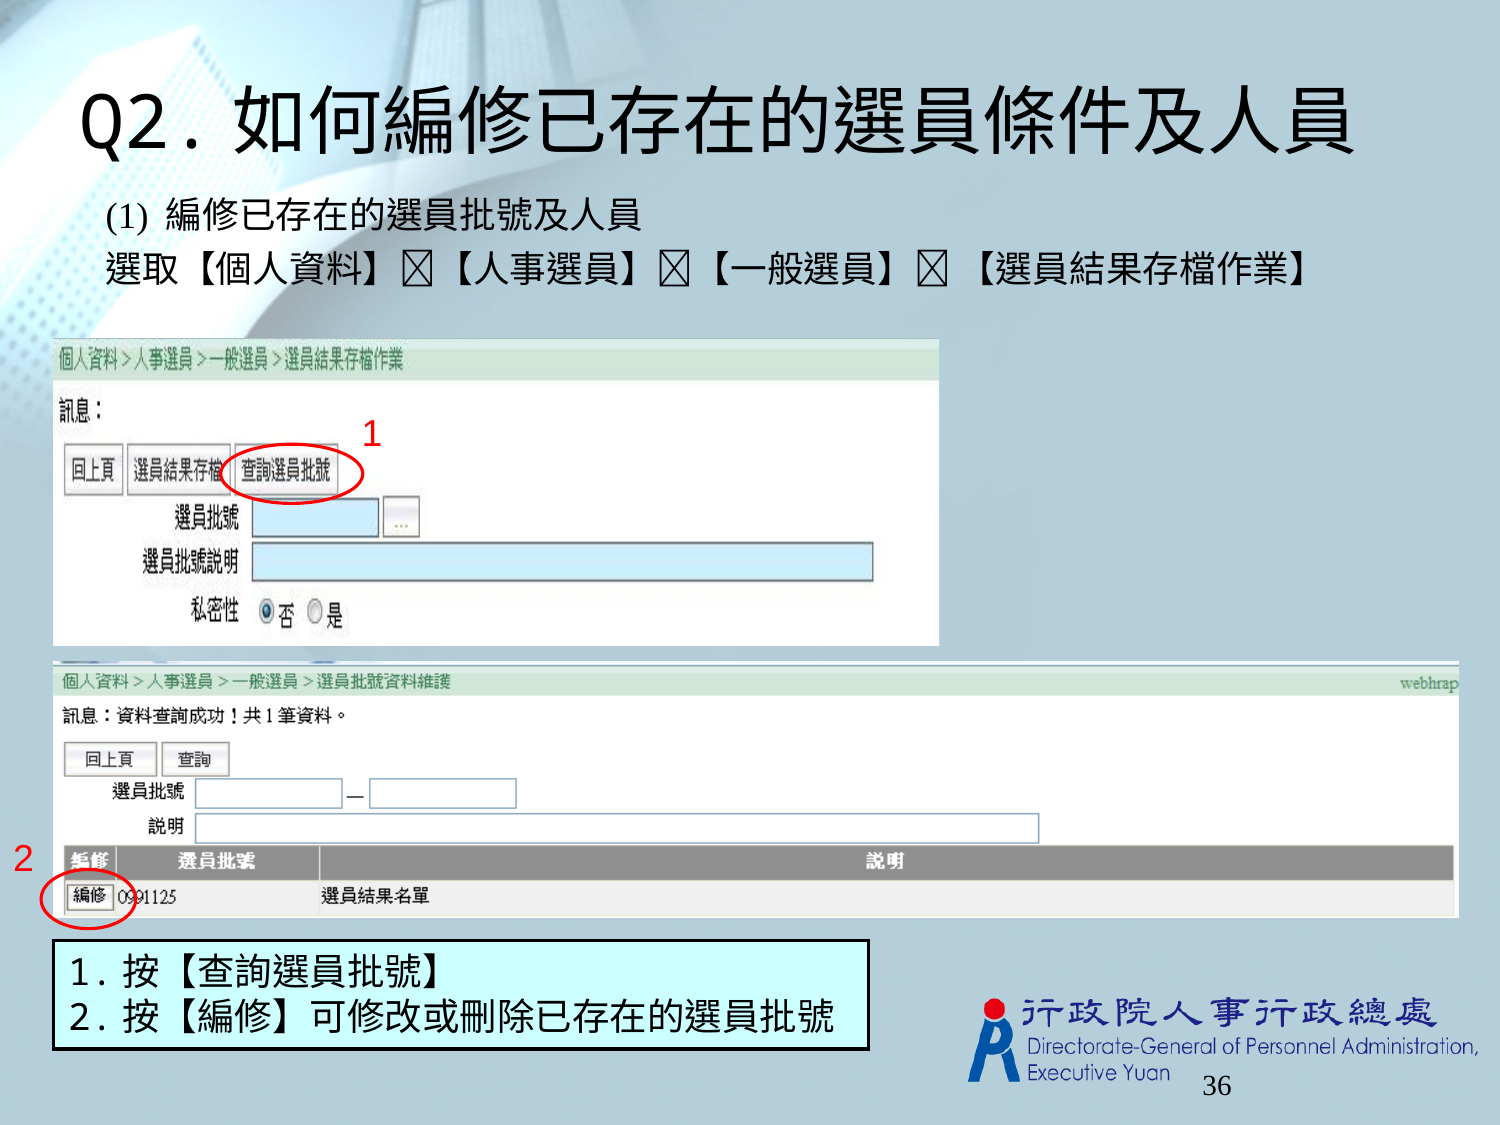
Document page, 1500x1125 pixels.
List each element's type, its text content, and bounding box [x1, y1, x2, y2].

text_box 1 [348, 408, 396, 454]
list (1) 編修已存在的選員批號及人員 選取【個人資料】【人事選員】【一般選員】 【選員結果存檔作業】 [41, 184, 1459, 327]
picture [53, 661, 1459, 918]
picture [53, 872, 134, 918]
text_box [1187, 1058, 1500, 1125]
picture [53, 338, 940, 646]
text_box 2 [0, 834, 48, 880]
text_box 1.按【查詢選員批號】 2.按【編修】可修改或刪除已存在的選員批號 [53, 940, 869, 1049]
text_box Q2.如何編修已存在的選員條件及人員 [65, 66, 1400, 171]
